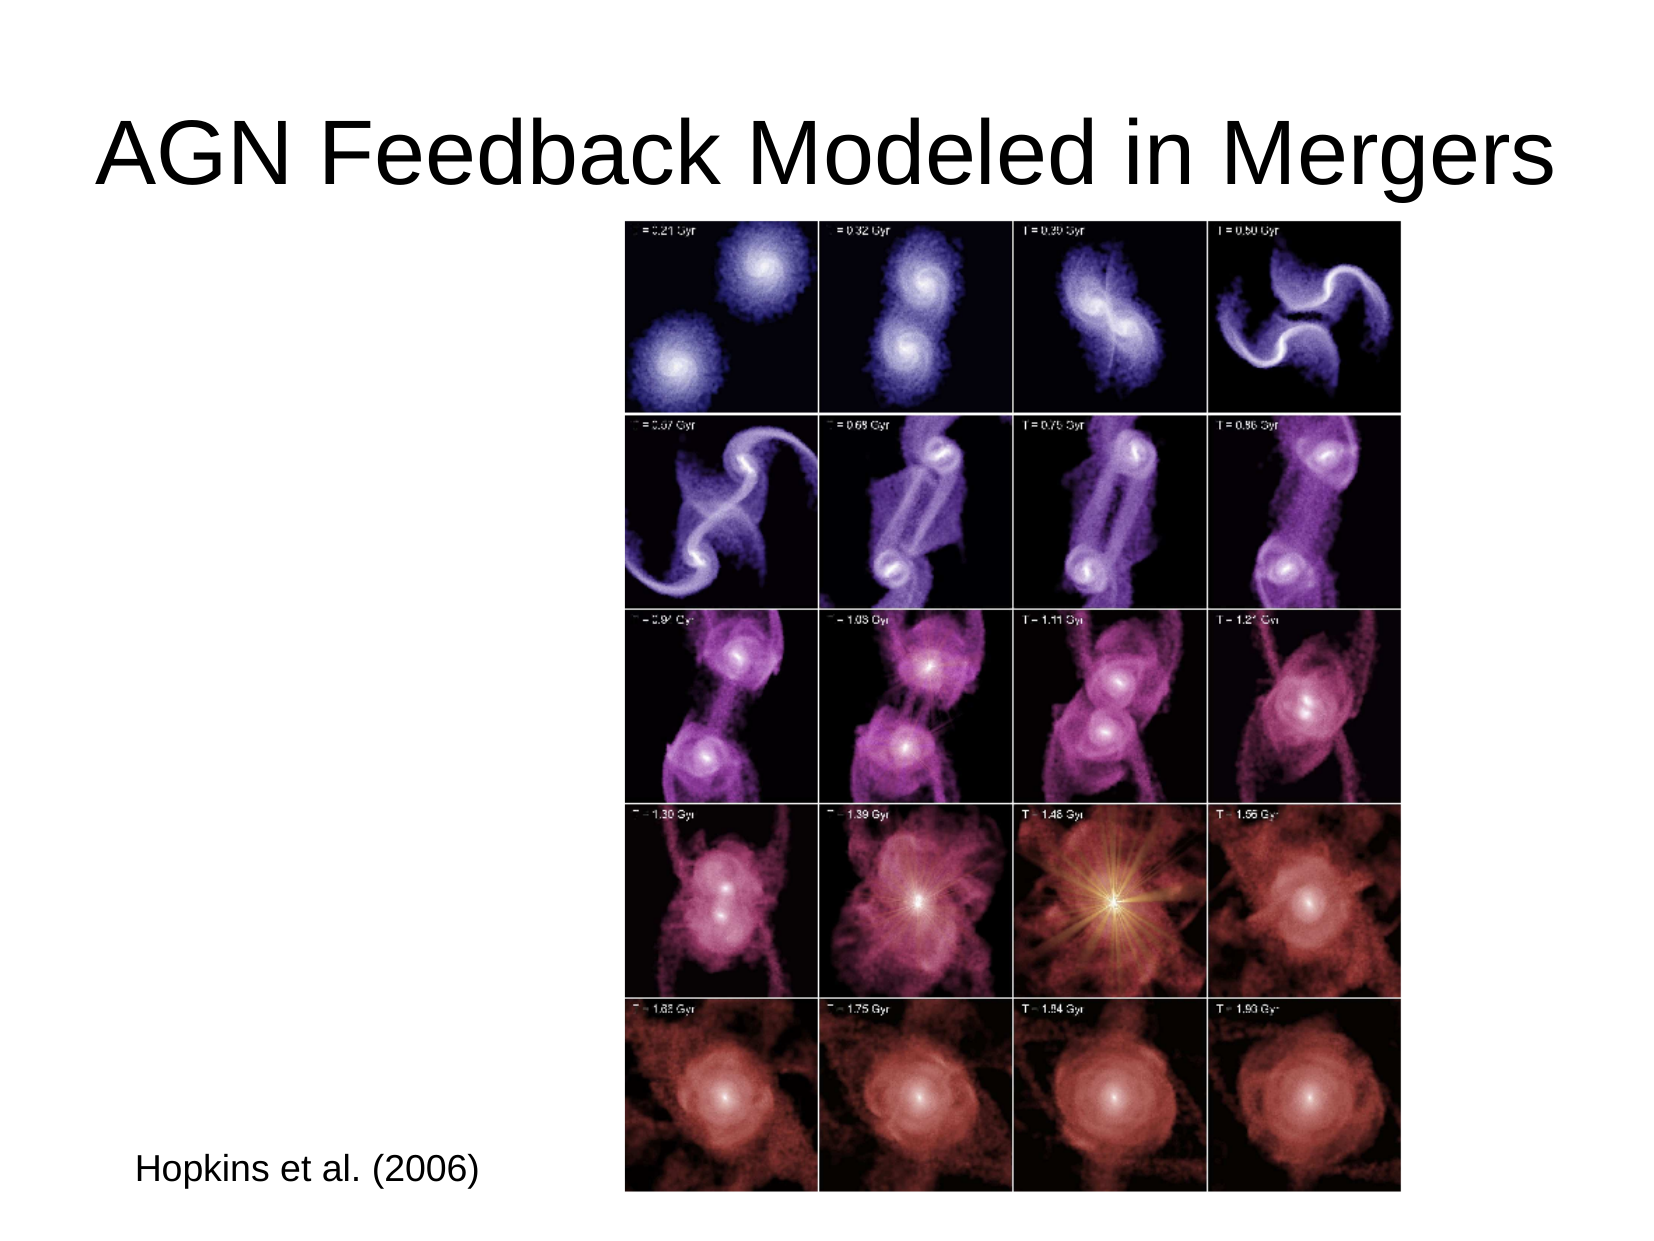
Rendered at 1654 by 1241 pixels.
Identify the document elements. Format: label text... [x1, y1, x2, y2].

picture [597, 112, 1453, 1220]
text_box Hopkins et al. (2006) [120, 1140, 495, 1197]
title AGN Feedback Modeled in Mergers [82, 49, 1571, 257]
